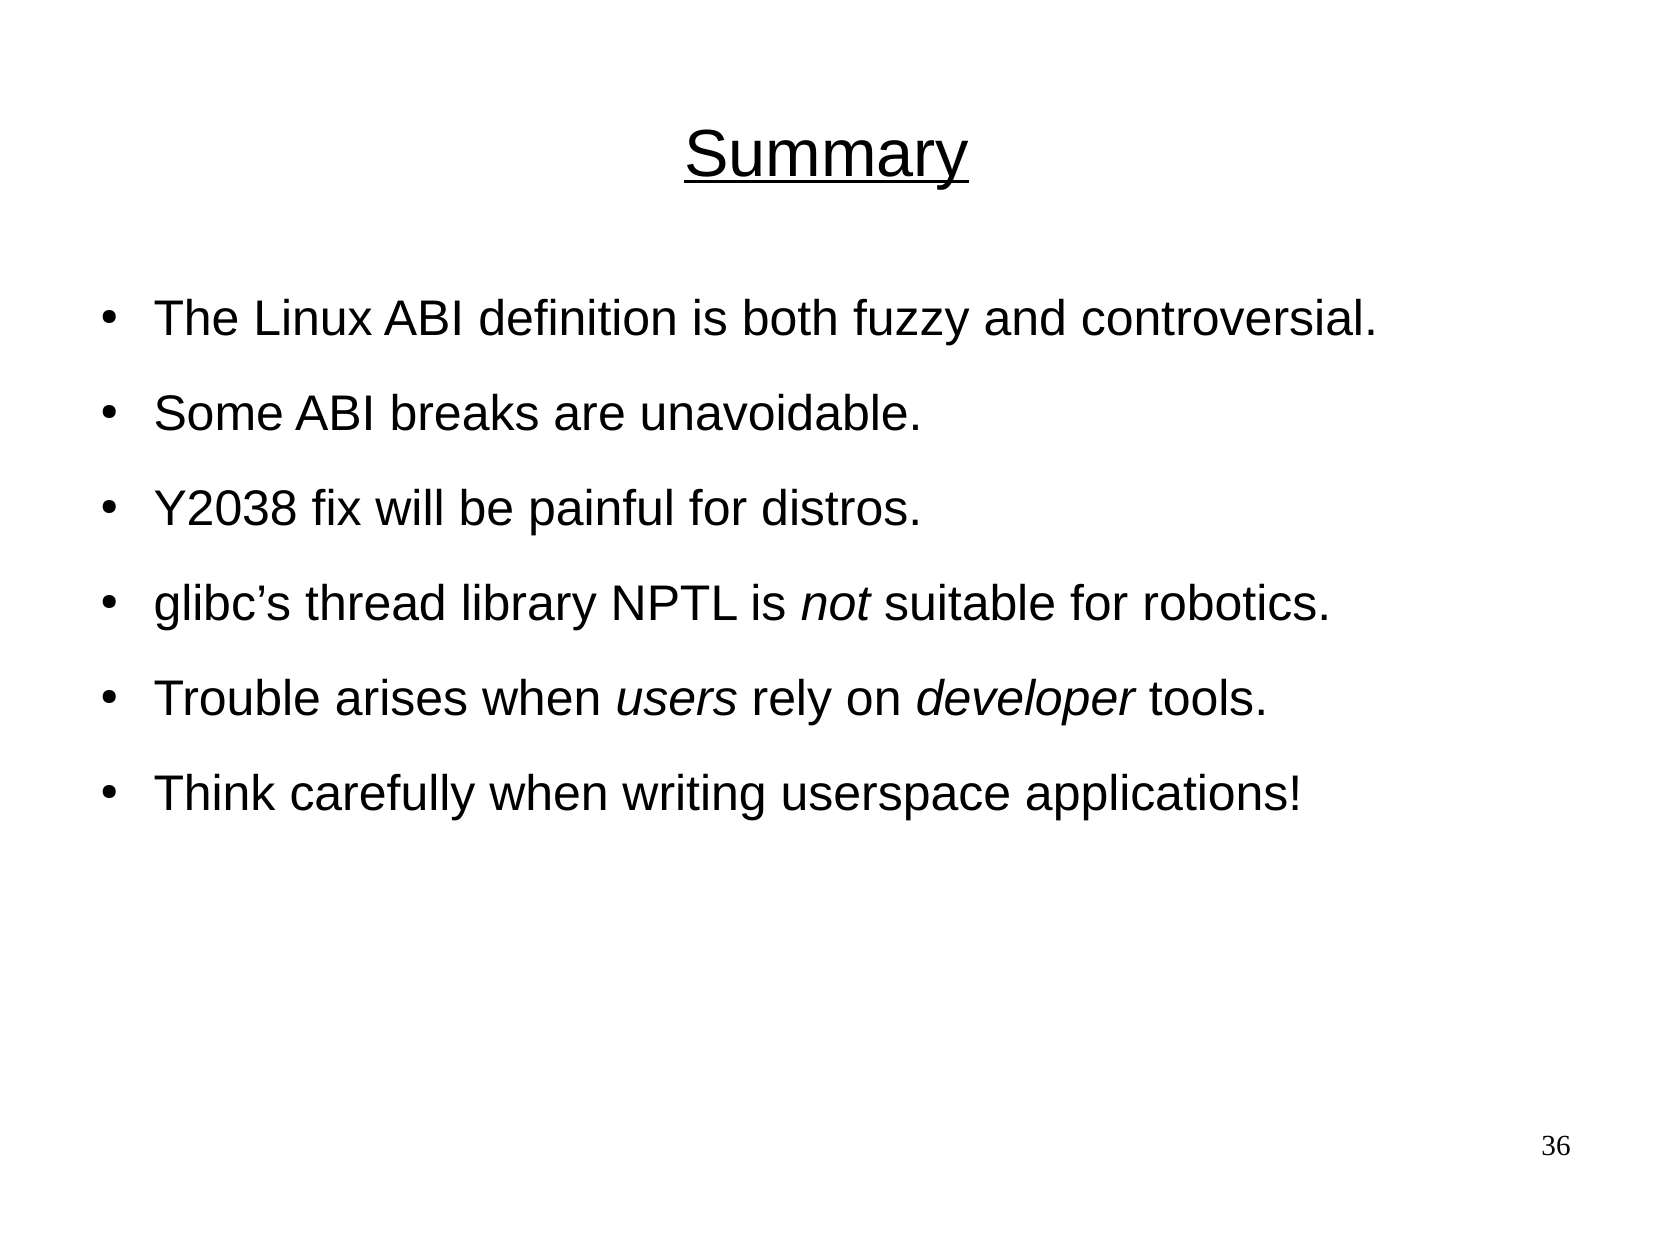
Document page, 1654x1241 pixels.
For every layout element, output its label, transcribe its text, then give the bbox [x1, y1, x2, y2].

title Summary [82, 49, 1571, 257]
list The Linux ABI definition is both fuzzy and controversial. Some ABI breaks are unavoidable. Y2038 fix will be painful for distros. glibc’s thread library NPTL is not suitable for robotics. Trouble arises when users rely on developer tools. Think carefully when writing userspace applications! [82, 290, 1571, 1010]
